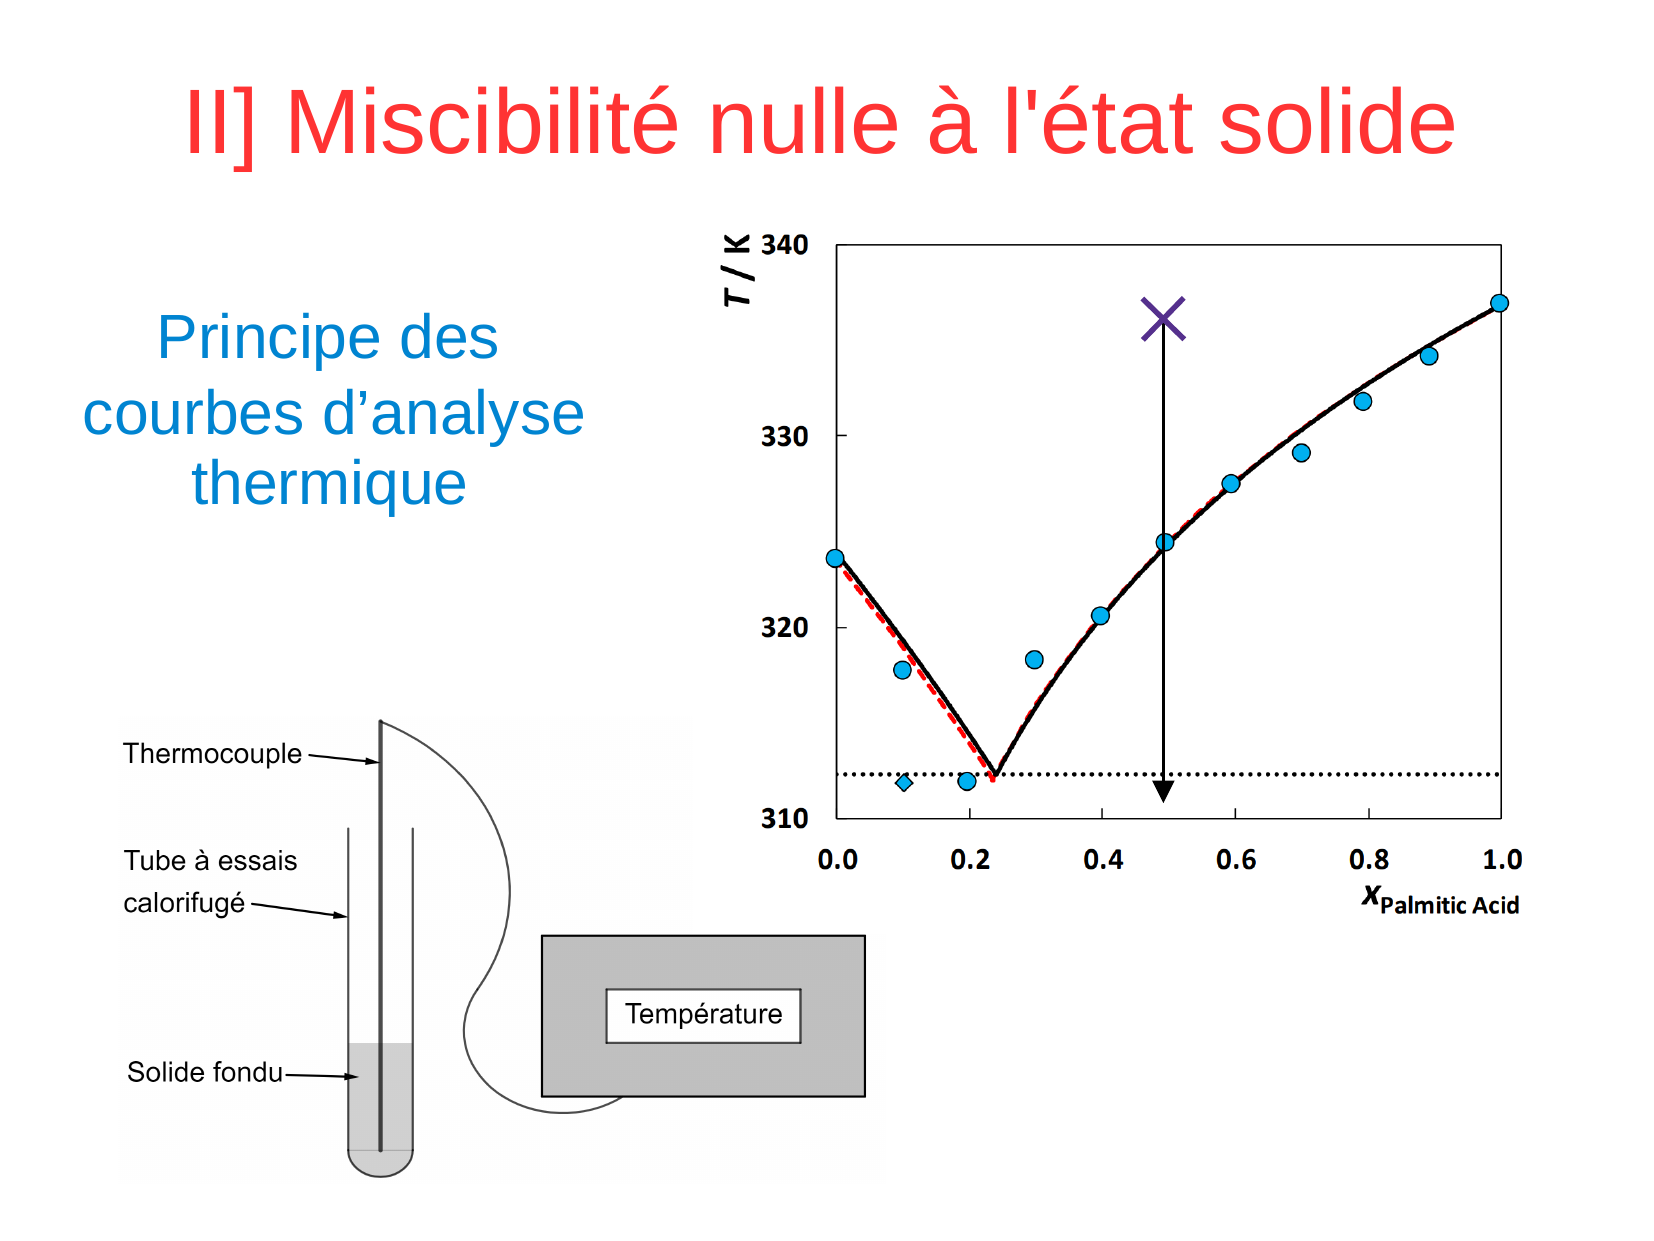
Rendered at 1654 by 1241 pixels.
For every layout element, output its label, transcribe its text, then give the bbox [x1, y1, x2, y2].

text_box [1140, 295, 1187, 342]
picture [118, 591, 1560, 1184]
title II] Miscibilité nulle à l'état solide Principe des courbes d’analyse thermique [82, 0, 1572, 591]
